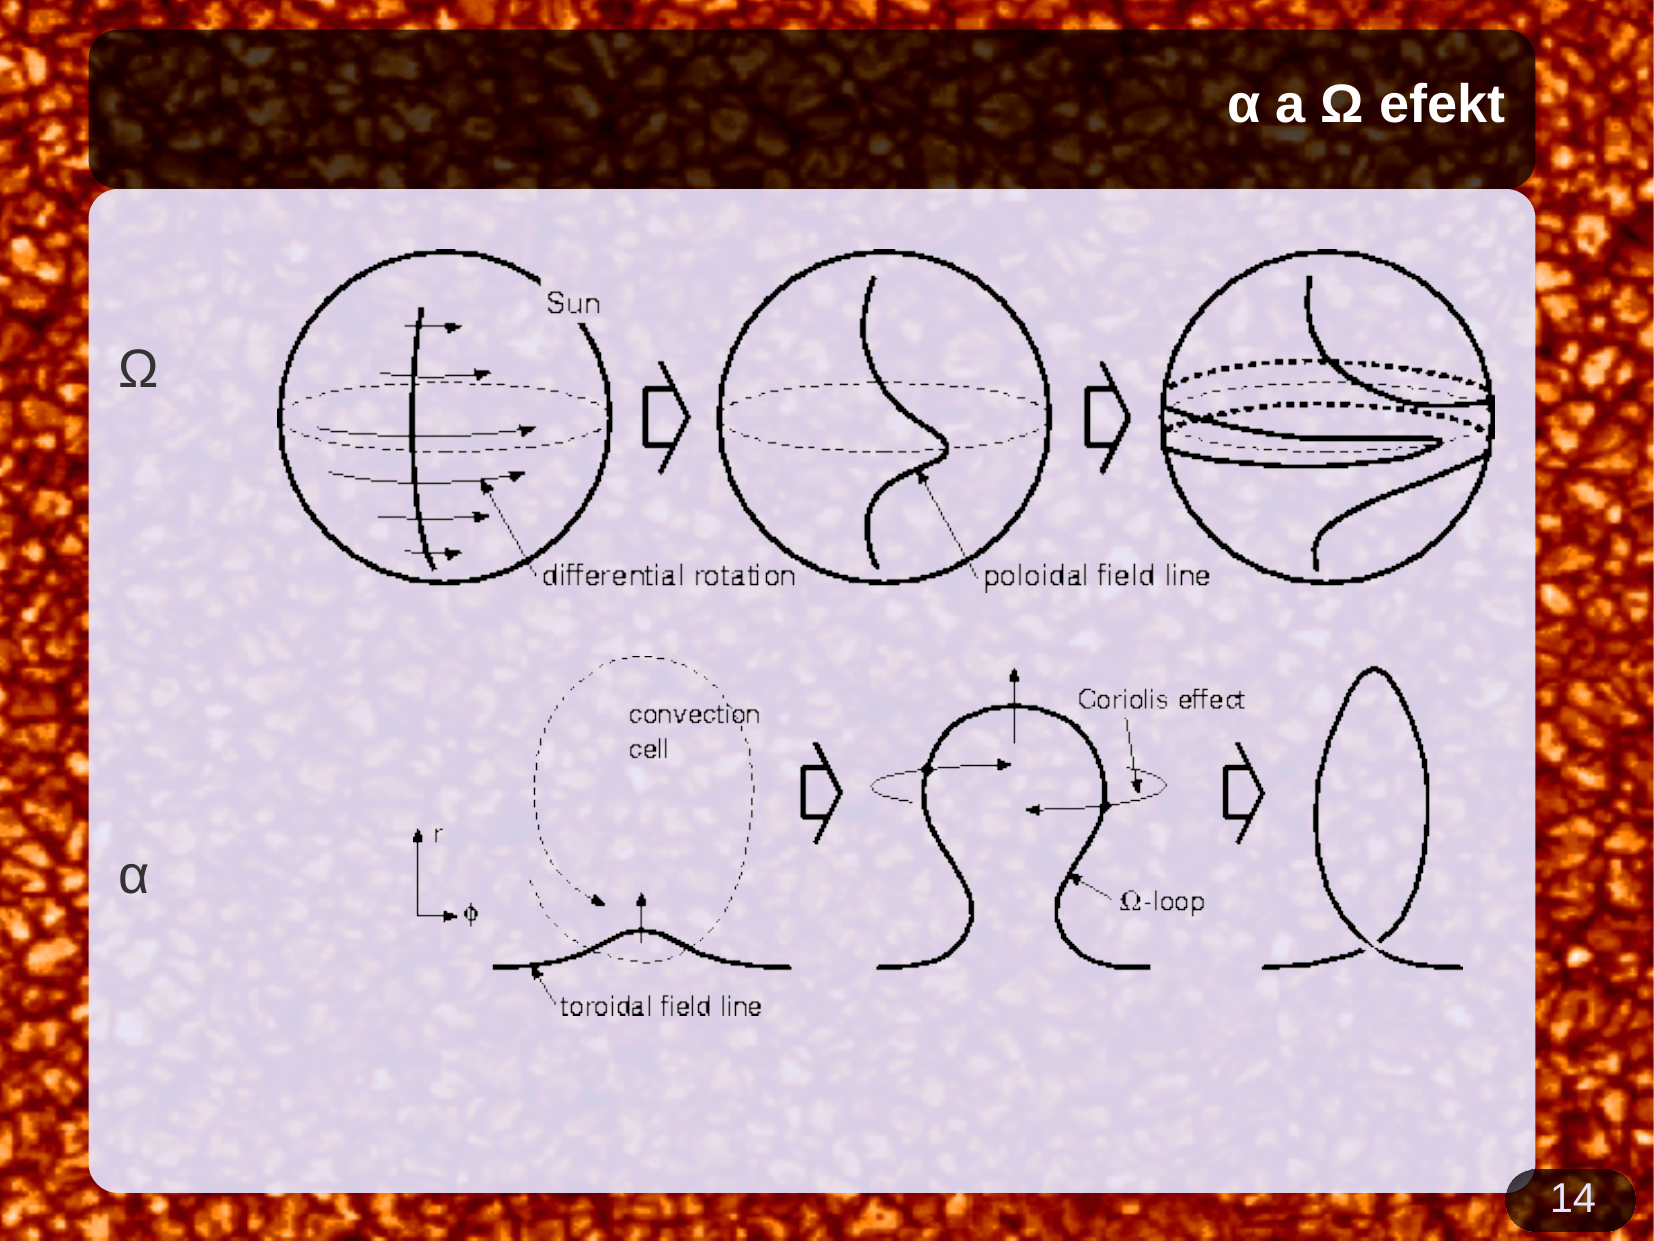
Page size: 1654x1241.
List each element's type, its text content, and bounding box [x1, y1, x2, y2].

list Ω α [118, 265, 237, 945]
title α a Ω efekt [118, 59, 1506, 148]
picture [0, 0, 1654, 1241]
